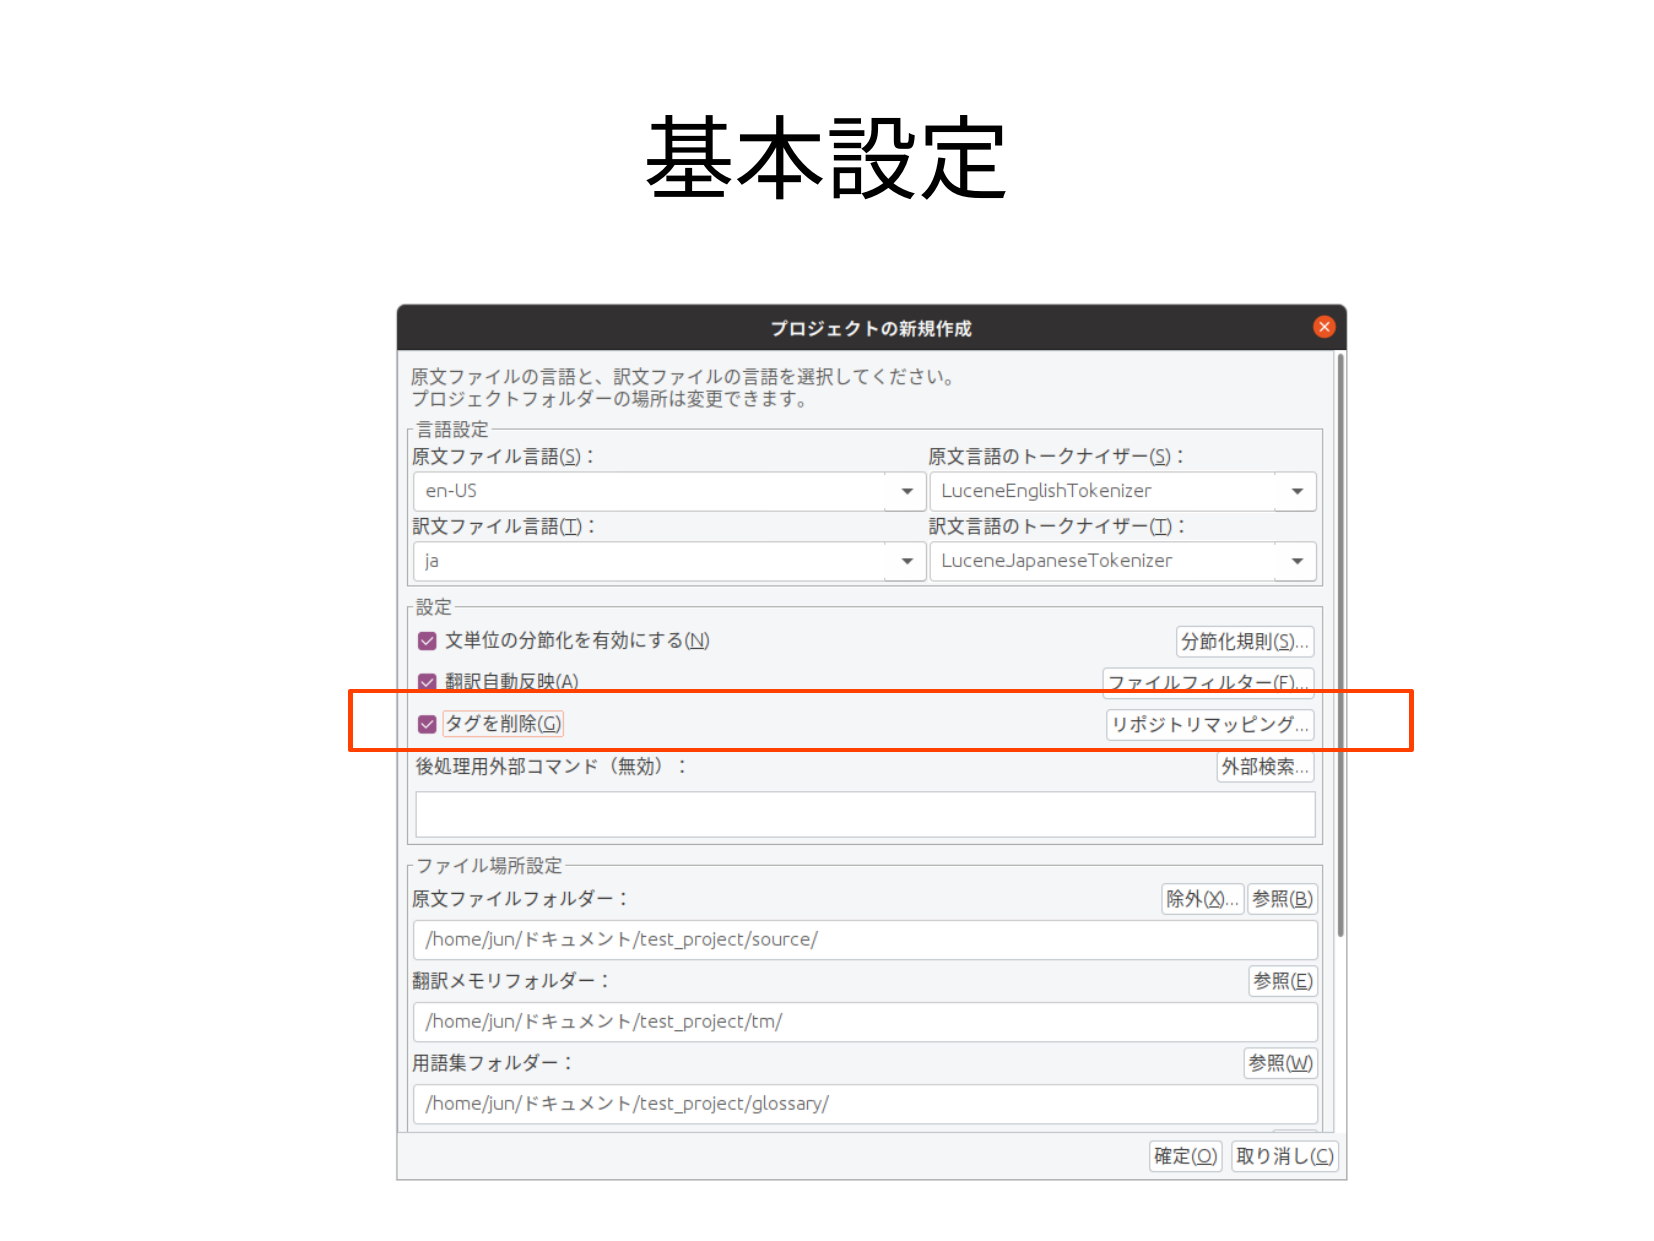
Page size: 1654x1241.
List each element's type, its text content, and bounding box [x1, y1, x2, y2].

title 基本設定 [82, 49, 1571, 257]
picture [385, 752, 1359, 1192]
picture [385, 295, 1359, 689]
picture [385, 693, 1359, 748]
